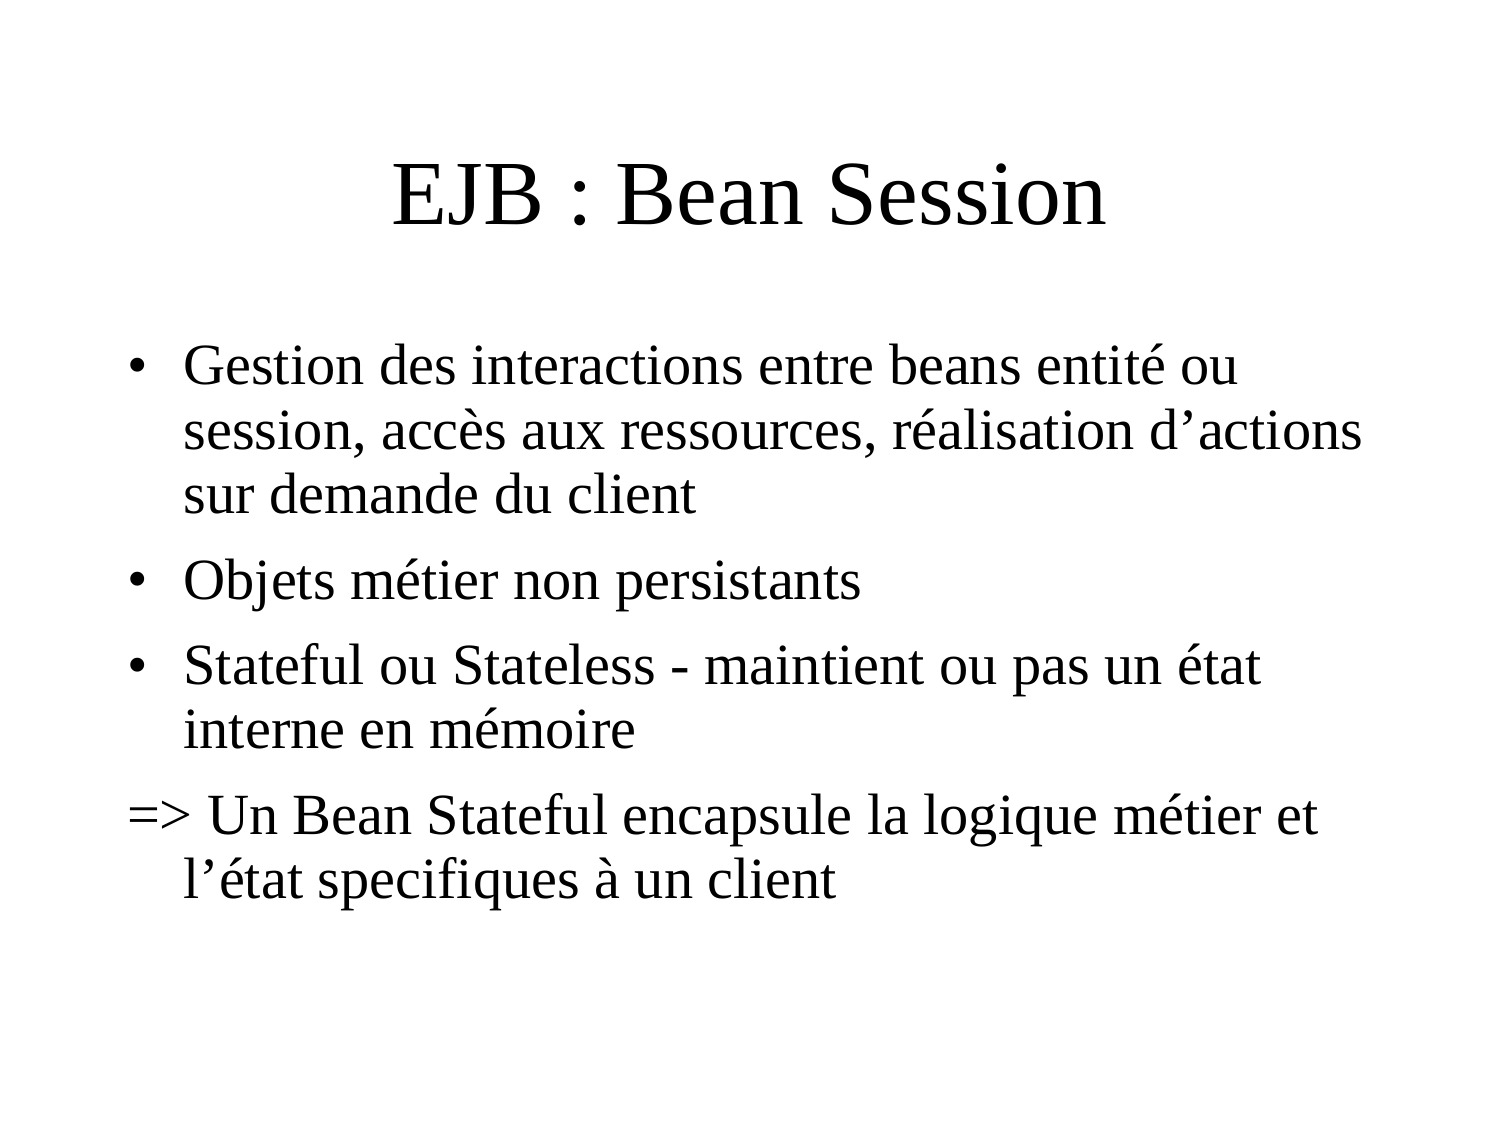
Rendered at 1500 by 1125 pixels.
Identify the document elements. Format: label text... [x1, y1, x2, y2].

title EJB : Bean Session [112, 99, 1388, 288]
list Gestion des interactions entre beans entité ou session, accès aux ressources, réalisation d’actions sur demande du client Objets métier non persistants Stateful ou Stateless - maintient ou pas un état interne en mémoire => Un Bean Stateful encapsule la logique métier et l’état specifiques à un client [112, 324, 1388, 1005]
